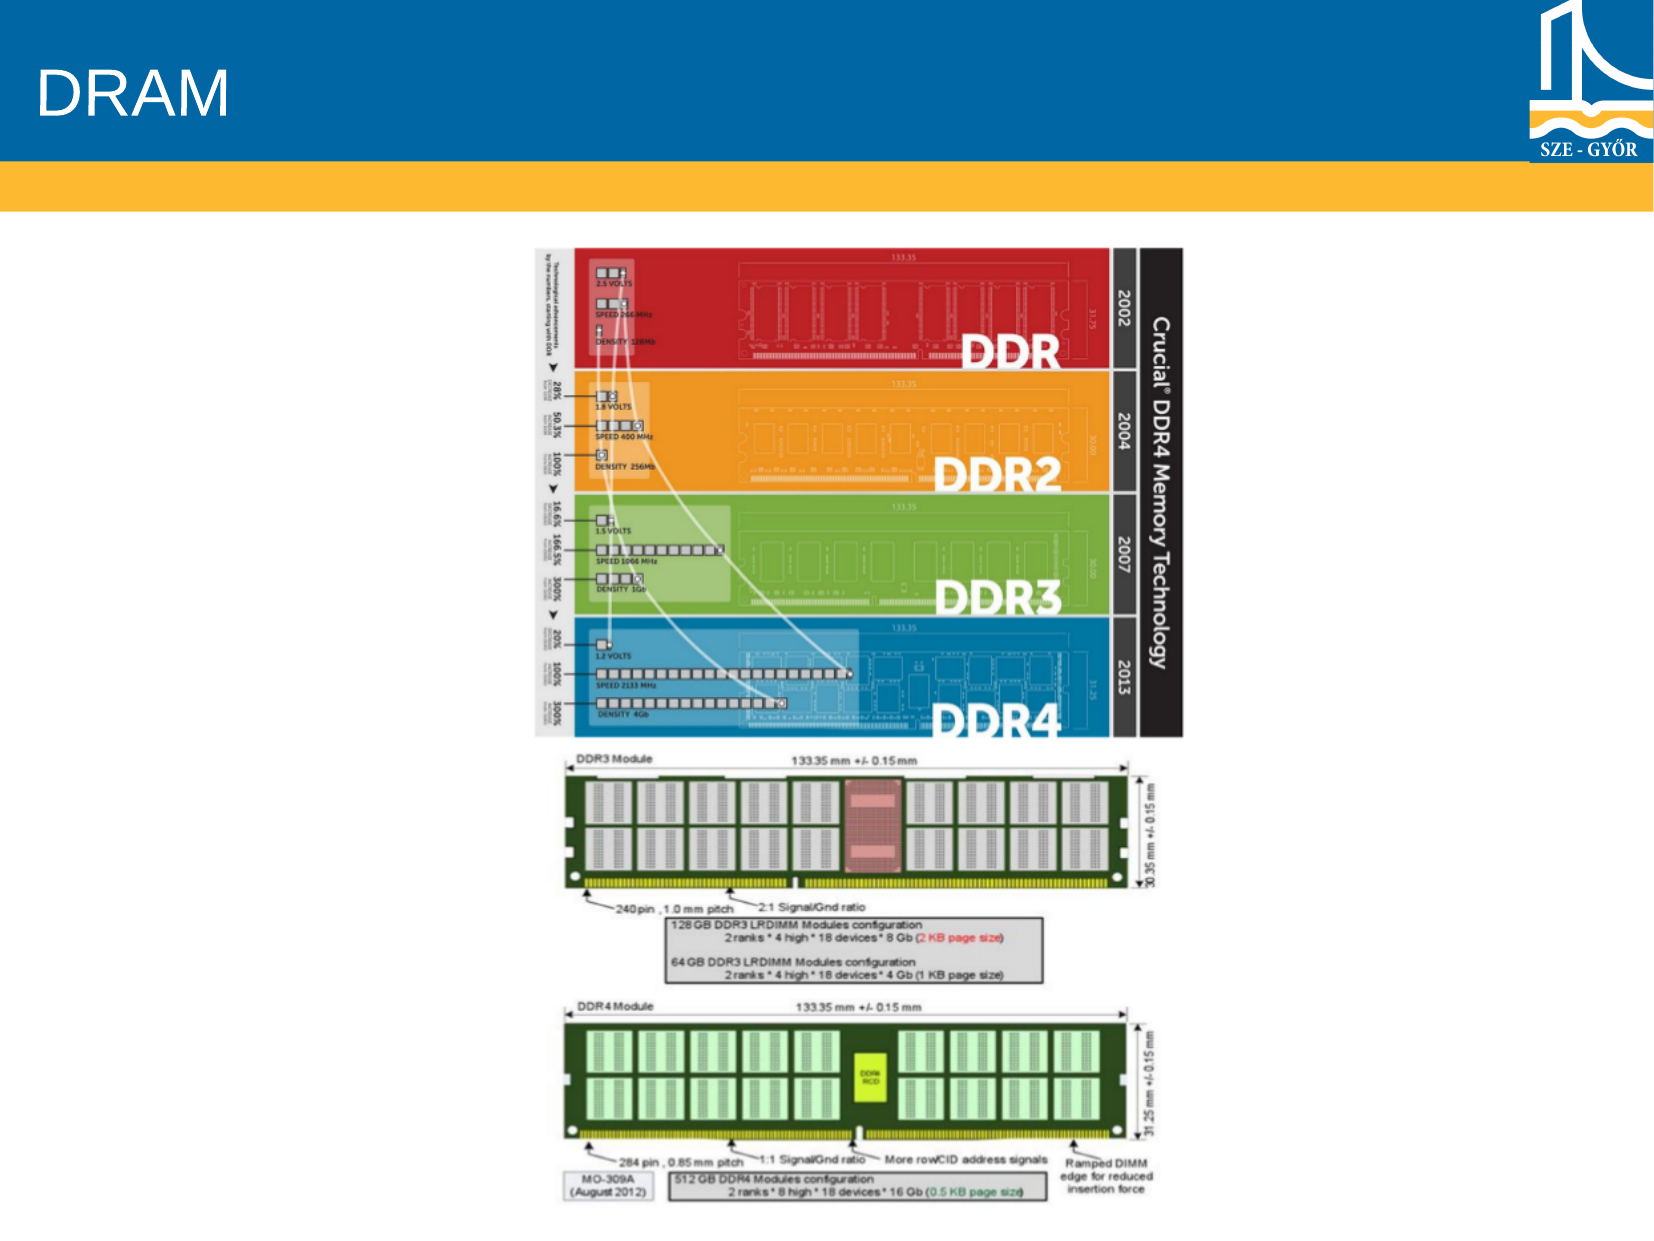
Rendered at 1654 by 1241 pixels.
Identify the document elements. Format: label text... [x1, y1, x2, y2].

picture [1529, 0, 1654, 163]
text_box DRAM [34, 48, 1524, 144]
picture [519, 232, 1217, 1217]
